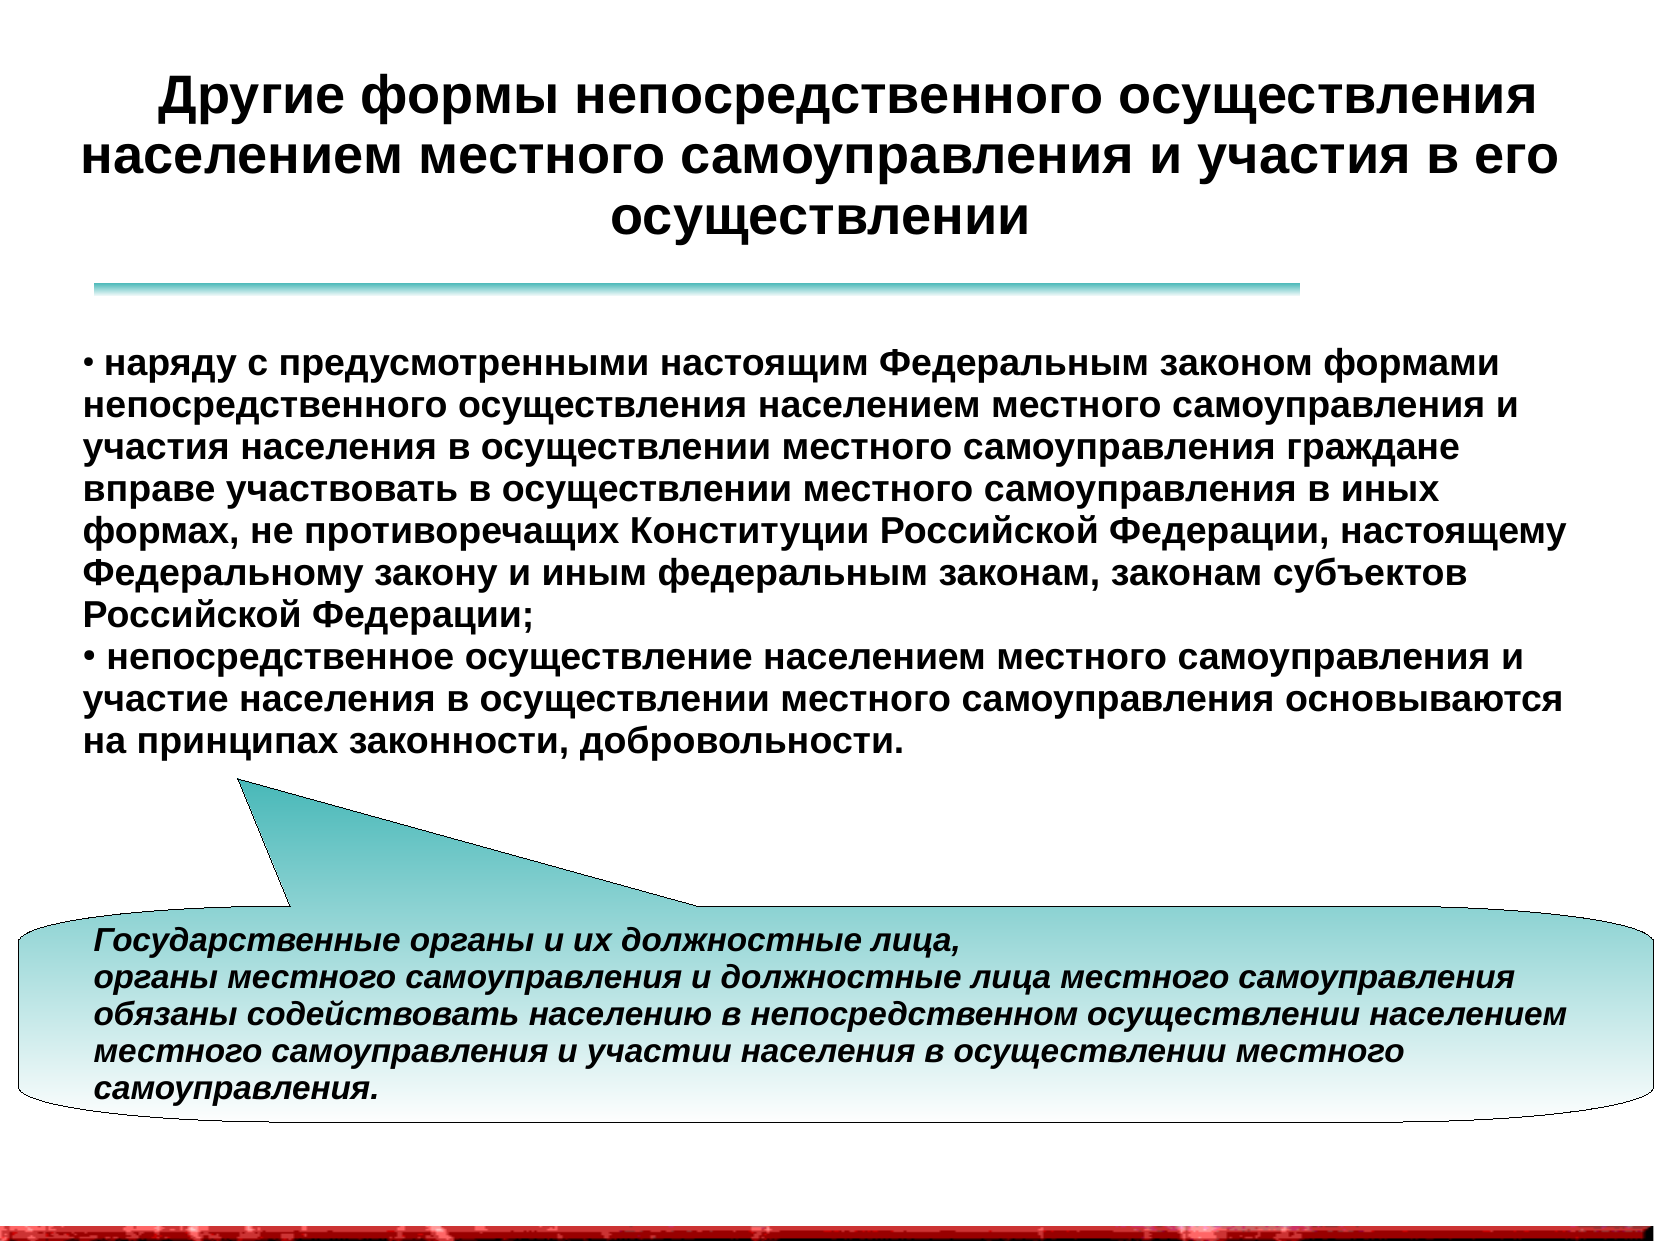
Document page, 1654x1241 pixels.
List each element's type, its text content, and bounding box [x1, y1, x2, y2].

text_box [94, 283, 1300, 296]
title Другие формы непосредственного осуществления населением местного самоуправления и участия в его осуществлении [76, 59, 1565, 252]
picture [0, 1226, 1654, 1241]
subtitle наряду с предусмотренными настоящим Федеральным законом формами непосредственного осуществления населением местного самоуправления и участия населения в осуществлении местного самоуправления граждане вправе участвовать в осуществлении местного самоуправления в иных формах, не противоречащих Конституции Российской Федерации, настоящему Федеральному закону и иным федеральным законам, законам субъектов Российской Федерации; непосредственное осуществление населением местного самоуправления и участие населения в осуществлении местного самоуправления основываются на принципах законности, добровольности. [82, 297, 1571, 918]
text_box Государственные органы и их должностные лица, органы местного самоуправления и должностные лица местного самоуправления обязаны содействовать населению в непосредственном осуществлении населением местного самоуправления и участии населения в осуществлении местного самоуправления. [18, 778, 1654, 1123]
